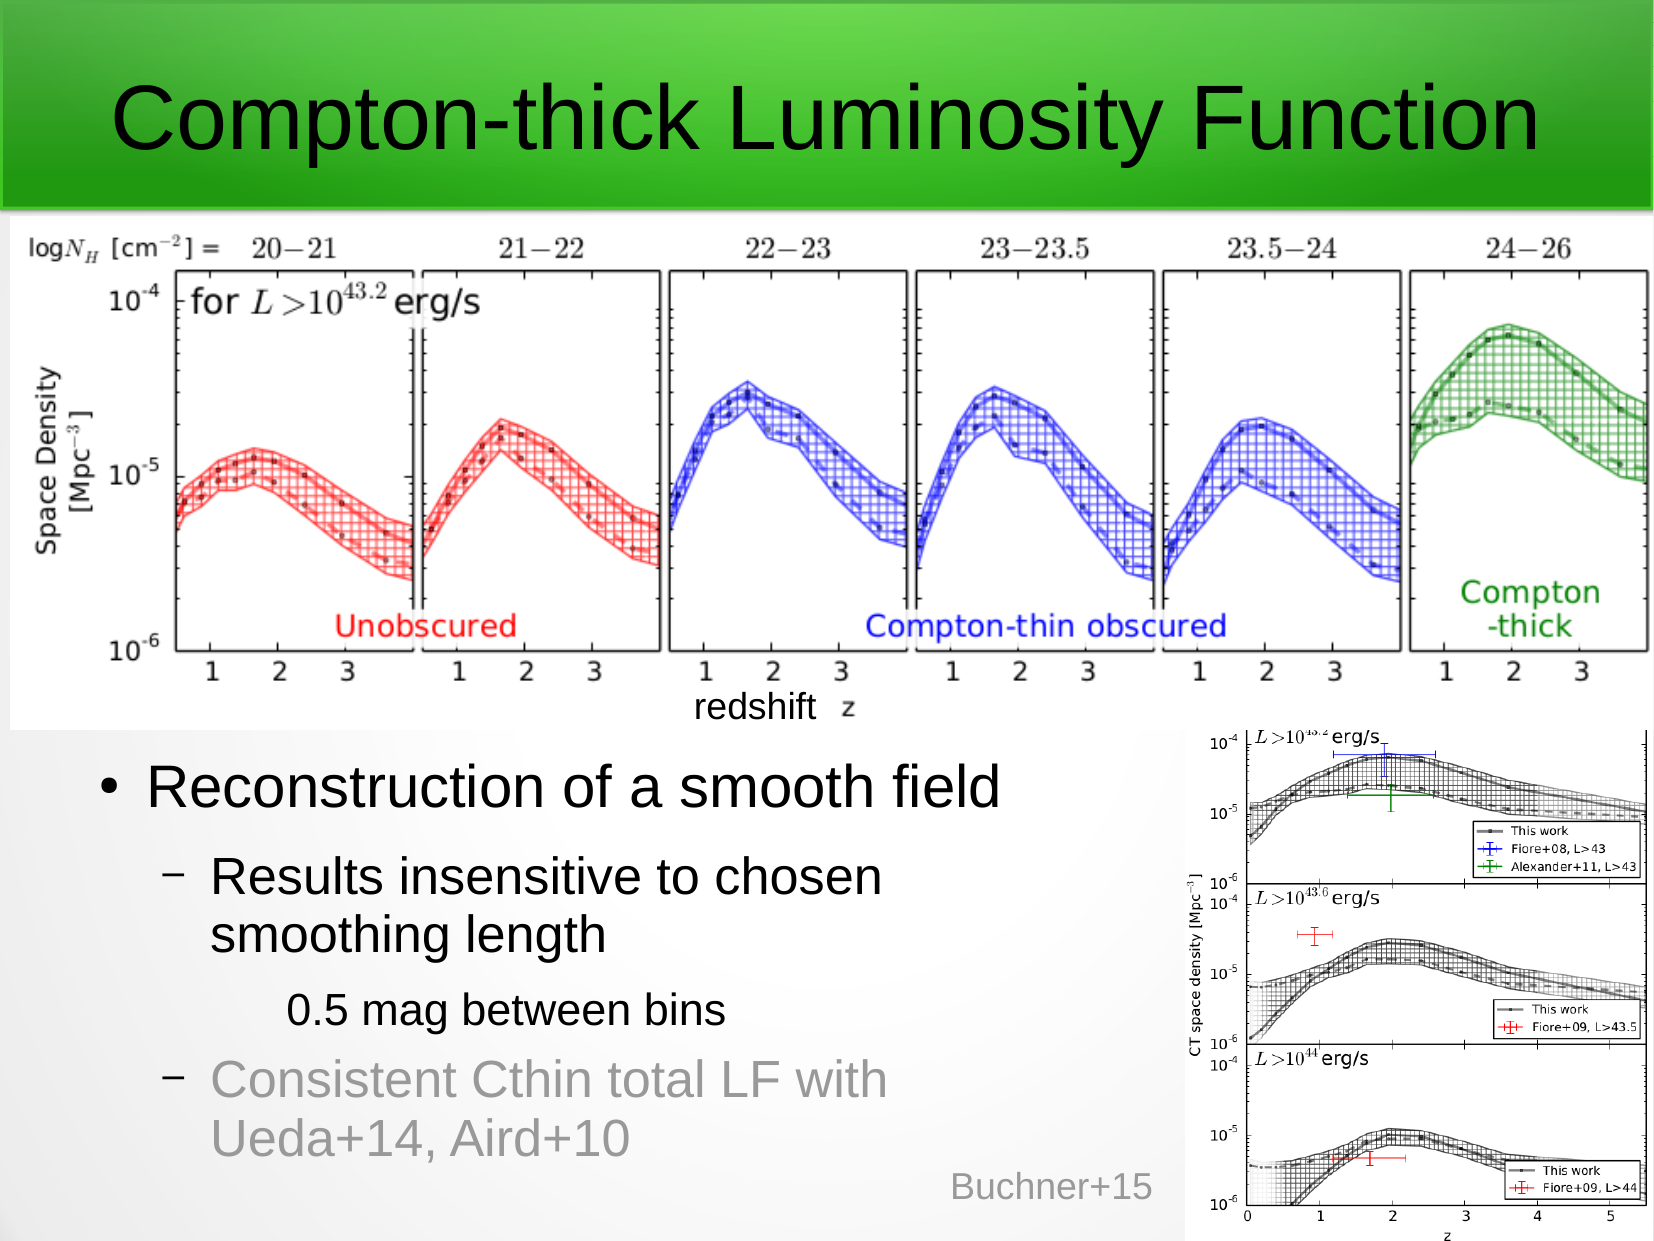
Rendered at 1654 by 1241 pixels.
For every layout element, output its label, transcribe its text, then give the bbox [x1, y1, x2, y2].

list Reconstruction of a smooth field Results insensitive to chosen smoothing length 0.5 mag between bins Consistent Cthin total LF with Ueda+14, Aird+10 [82, 753, 1185, 1171]
picture [10, 216, 1654, 1241]
text_box Buchner+15 [900, 1158, 1168, 1216]
title Compton-thick Luminosity Function [82, 47, 1571, 189]
text_box redshift [679, 678, 980, 736]
